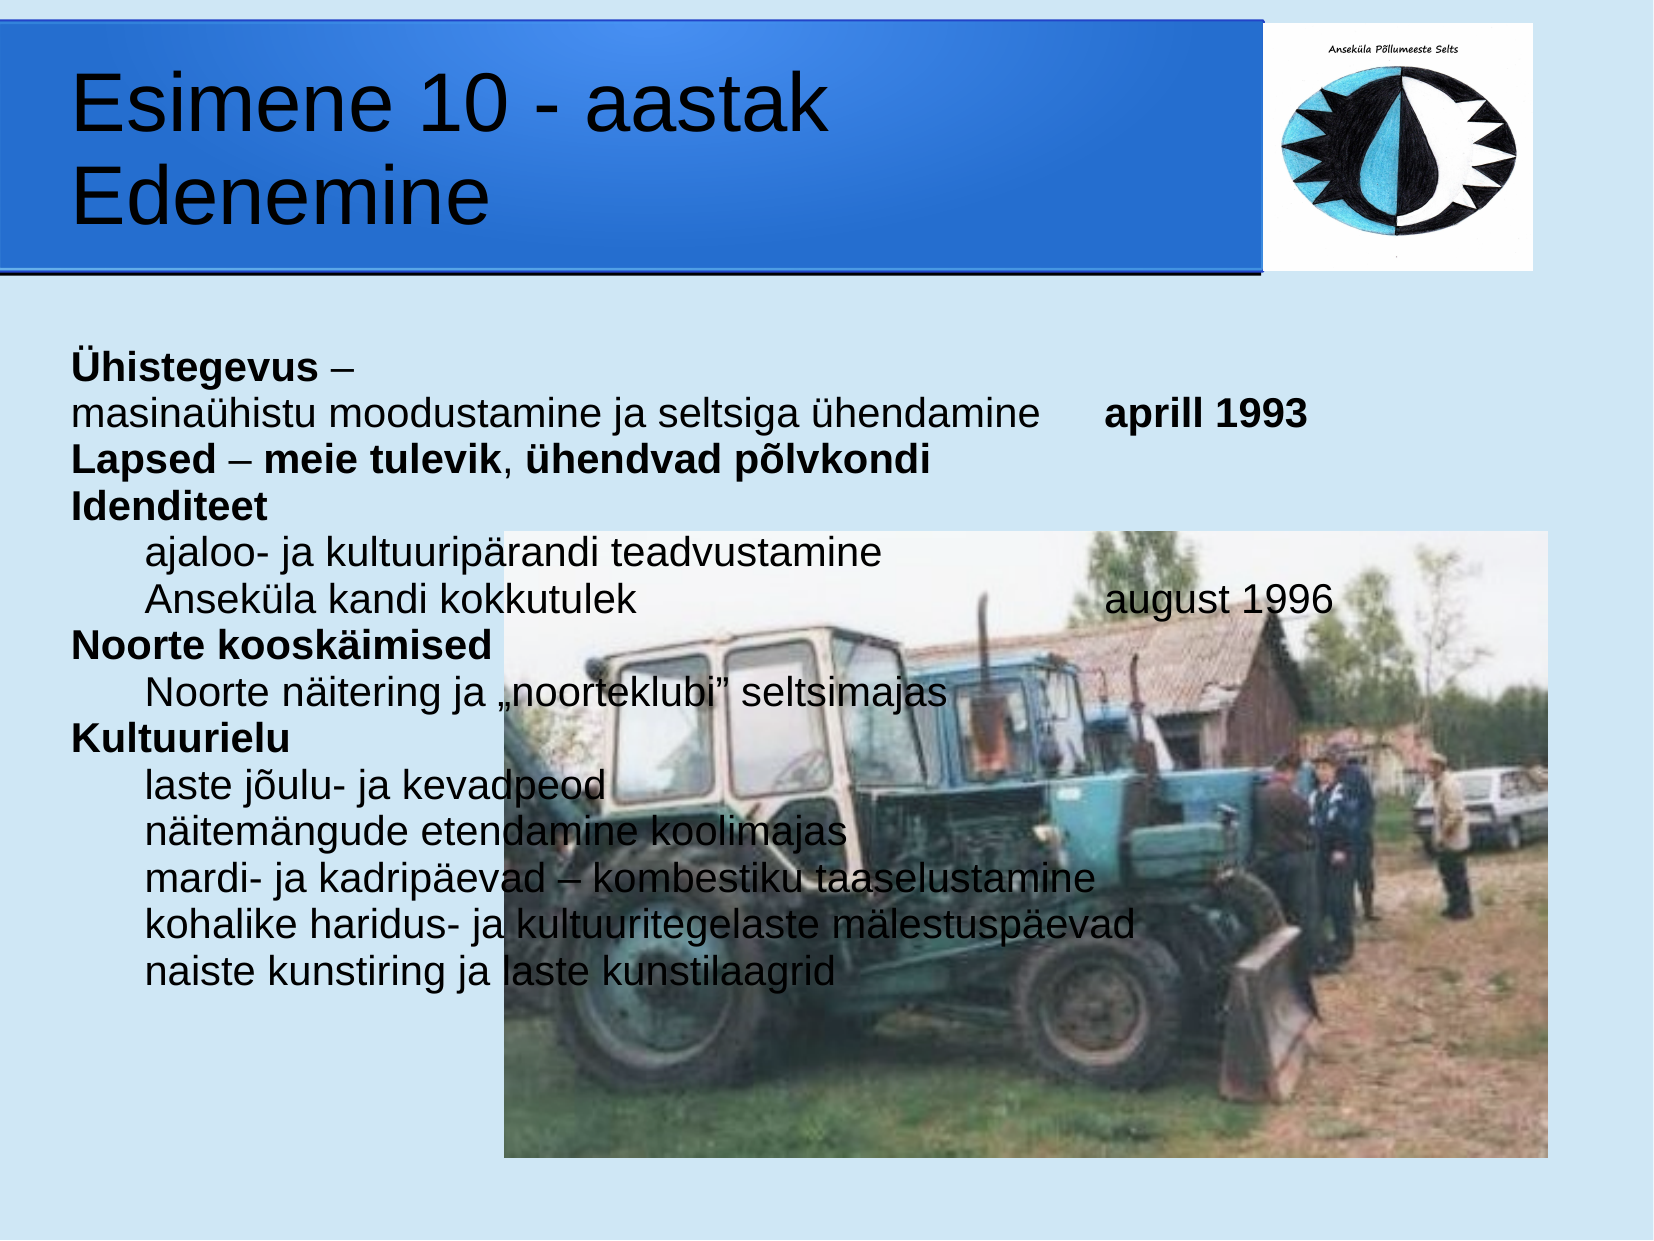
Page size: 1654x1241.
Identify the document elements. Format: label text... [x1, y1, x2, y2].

subtitle Ühistegevus – masinaühistu moodustamine ja seltsiga ühendamine aprill 1993 Lapsed – meie tulevik, ühendvad põlvkondi Idenditeet ajaloo- ja kultuuripärandi teadvustamine Anseküla kandi kokkutulek august 1996 Noorte kooskäimised Noorte näitering ja „noorteklubi” seltsimajas Kultuurielu laste jõulu- ja kevadpeod näitemängude etendamine koolimajas mardi- ja kadripäevad – kombestiku taaselustamine kohalike haridus- ja kultuuritegelaste mälestuspäevad naiste kunstiring ja laste kunstilaagrid [70, 251, 1607, 1183]
title Esimene 10 - aastak Edenemine [70, 47, 1223, 251]
picture [1263, 23, 1533, 251]
